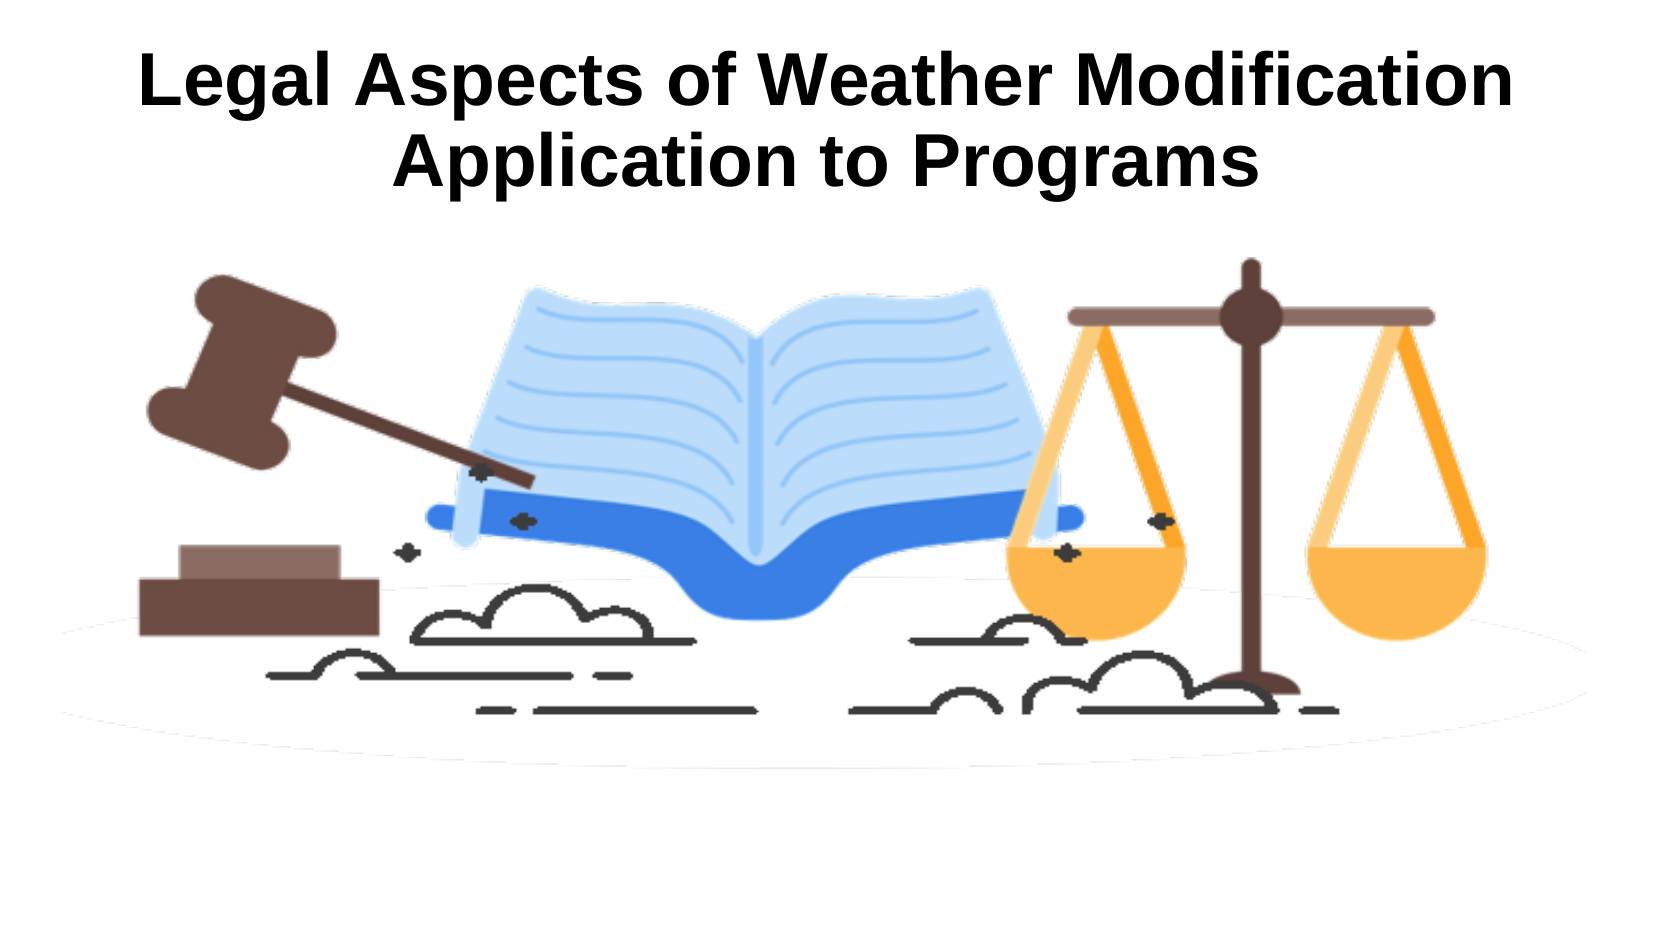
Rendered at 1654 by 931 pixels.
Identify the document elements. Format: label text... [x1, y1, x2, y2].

picture [61, 160, 1587, 796]
title Legal Aspects of Weather Modification Application to Programs [0, 17, 1654, 226]
